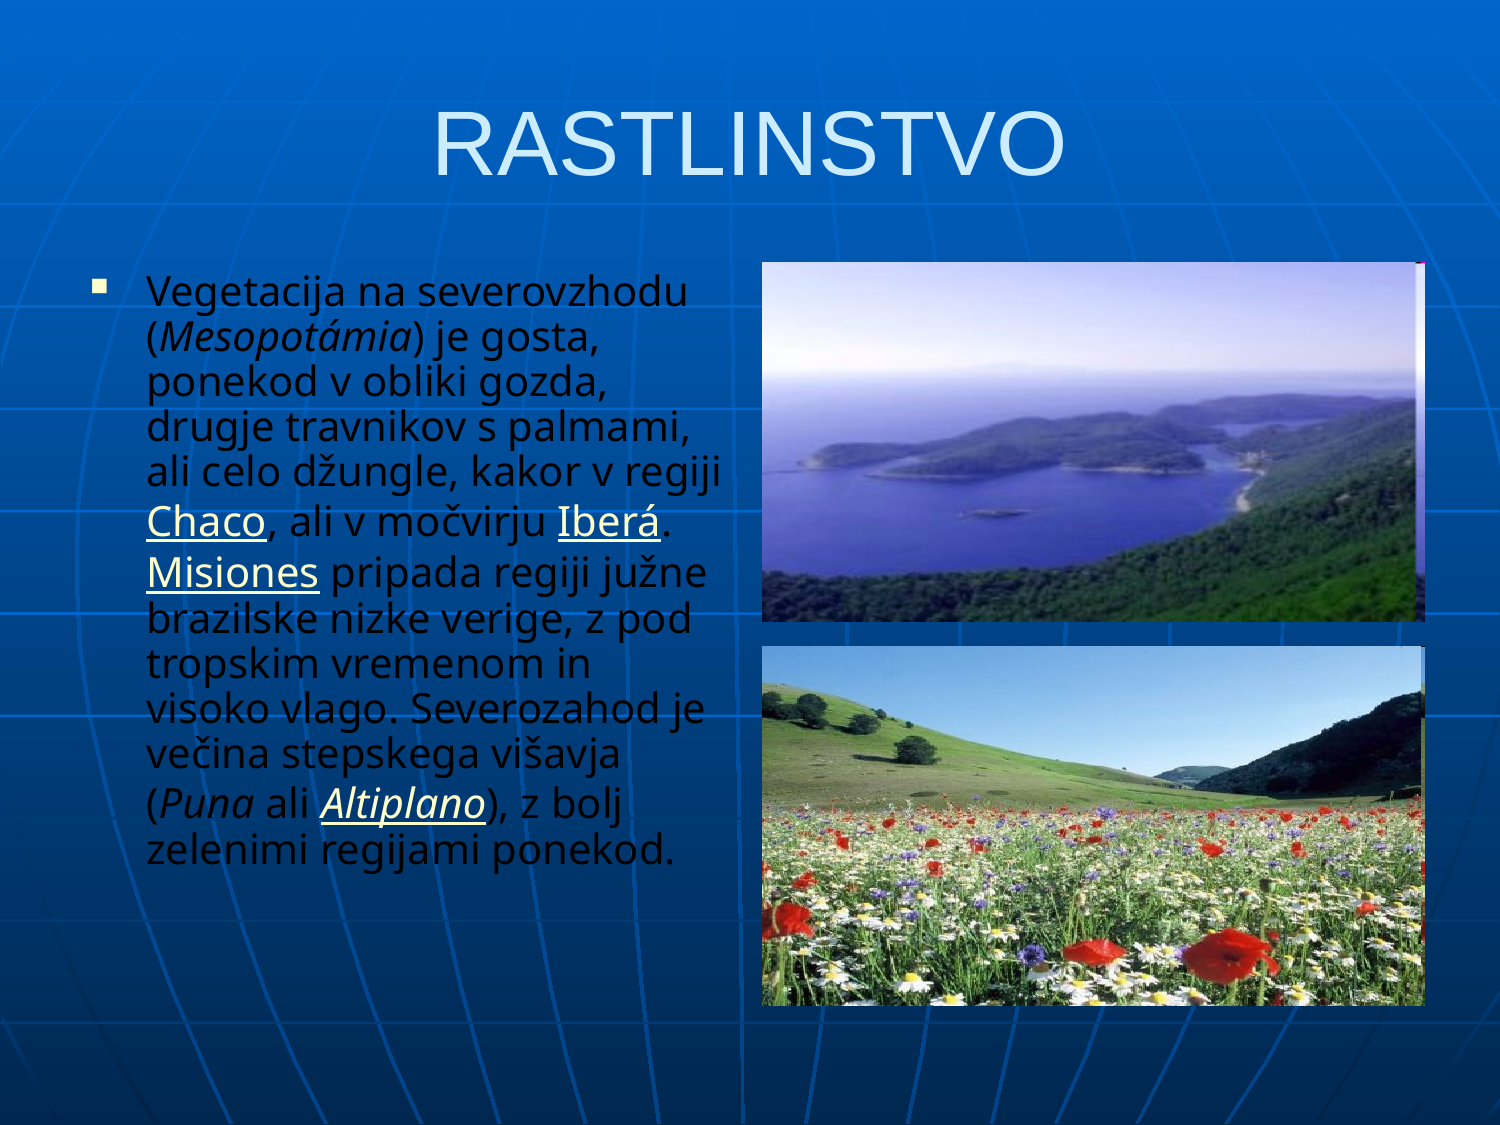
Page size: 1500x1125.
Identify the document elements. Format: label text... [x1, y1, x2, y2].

list Vegetacija na severovzhodu (Mesopotámia) je gosta, ponekod v obliki gozda, drugje travnikov s palmami, ali celo džungle, kakor v regiji Chaco, ali v močvirju Iberá. Misiones pripada regiji južne brazilske nizke verige, z pod tropskim vremenom in visoko vlago. Severozahod je večina stepskega višavja (Puna ali Altiplano), z bolj zelenimi regijami ponekod. [75, 262, 738, 1006]
picture [762, 646, 1425, 1006]
title RASTLINSTVO [75, 45, 1425, 233]
picture [762, 262, 1425, 622]
